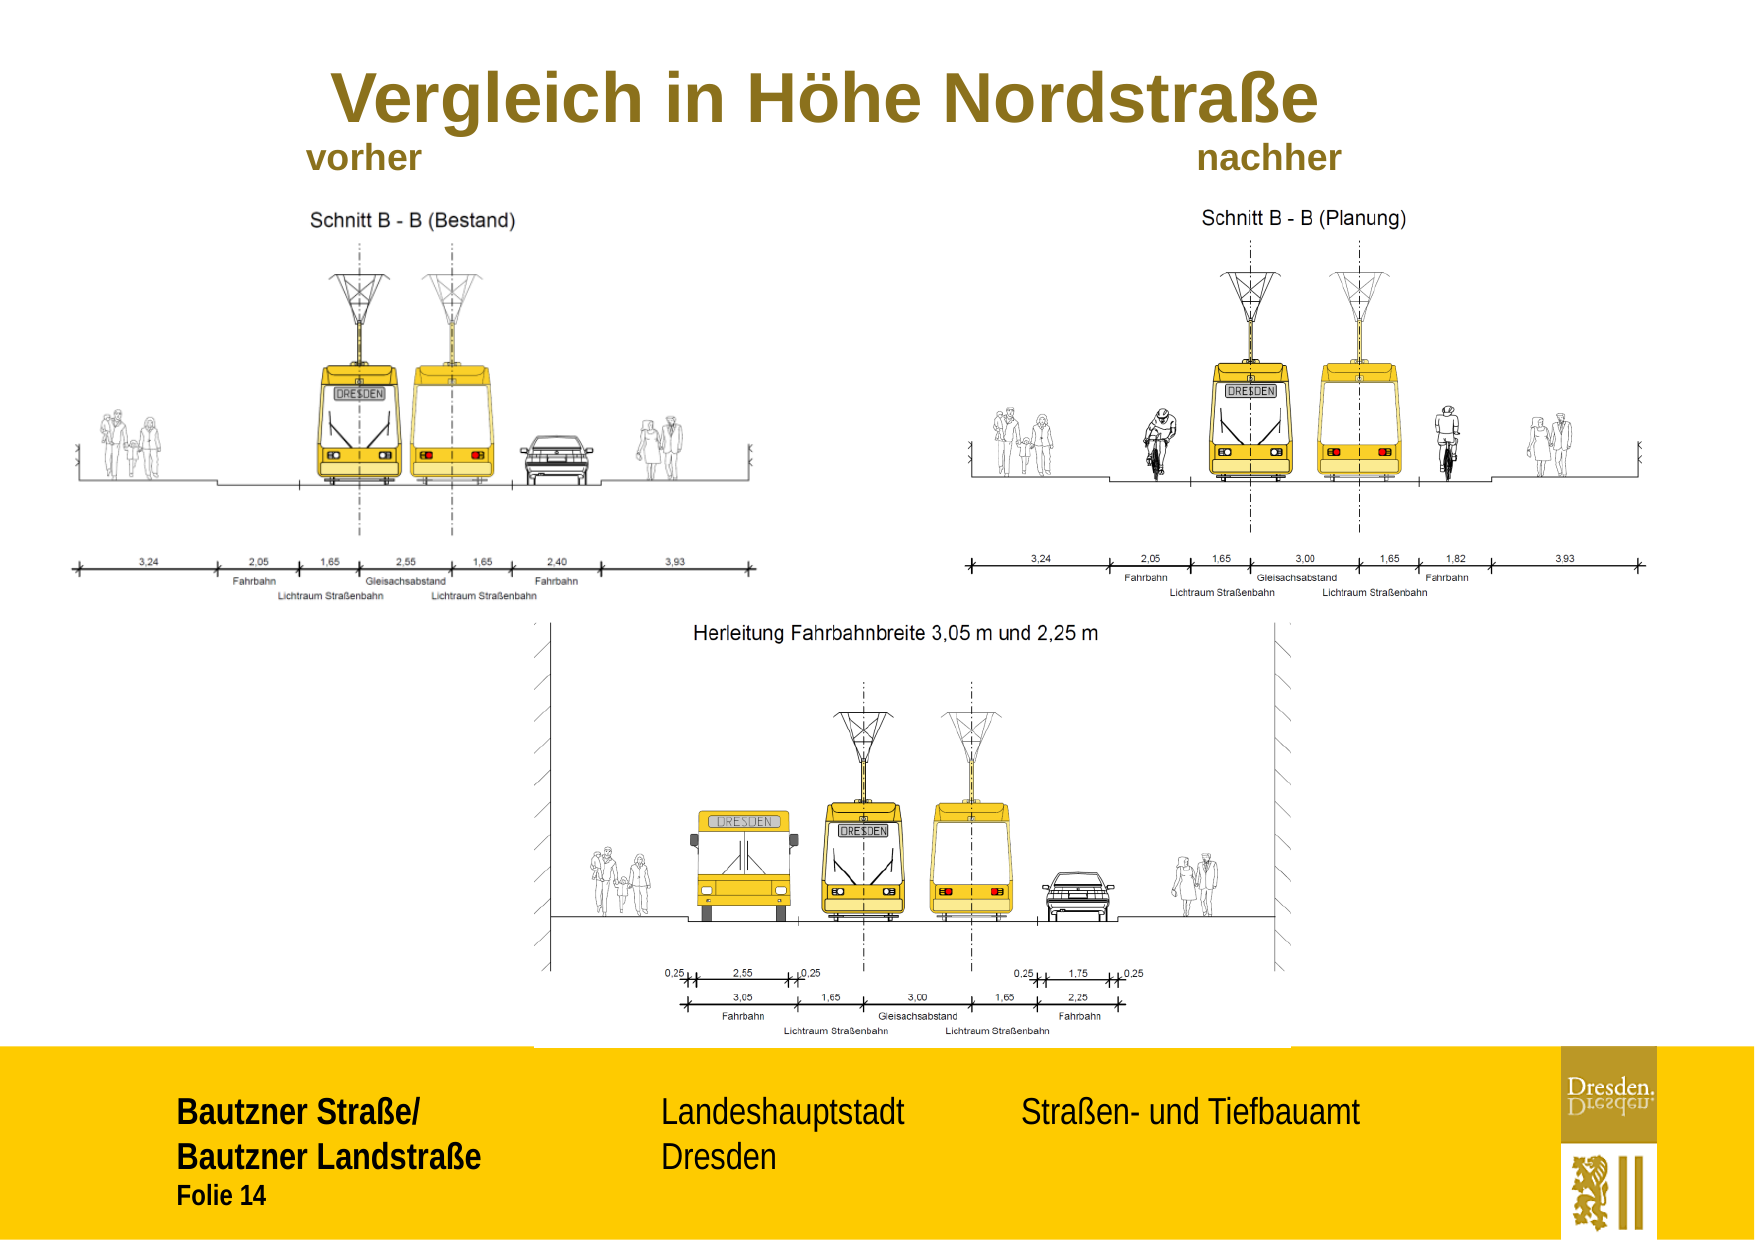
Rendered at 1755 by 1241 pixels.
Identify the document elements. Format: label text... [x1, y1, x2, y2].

text_box Vergleich in Höhe Nordstraße vorher nachher [288, 53, 1363, 188]
picture [1561, 1046, 1657, 1241]
picture [38, 194, 1656, 1048]
